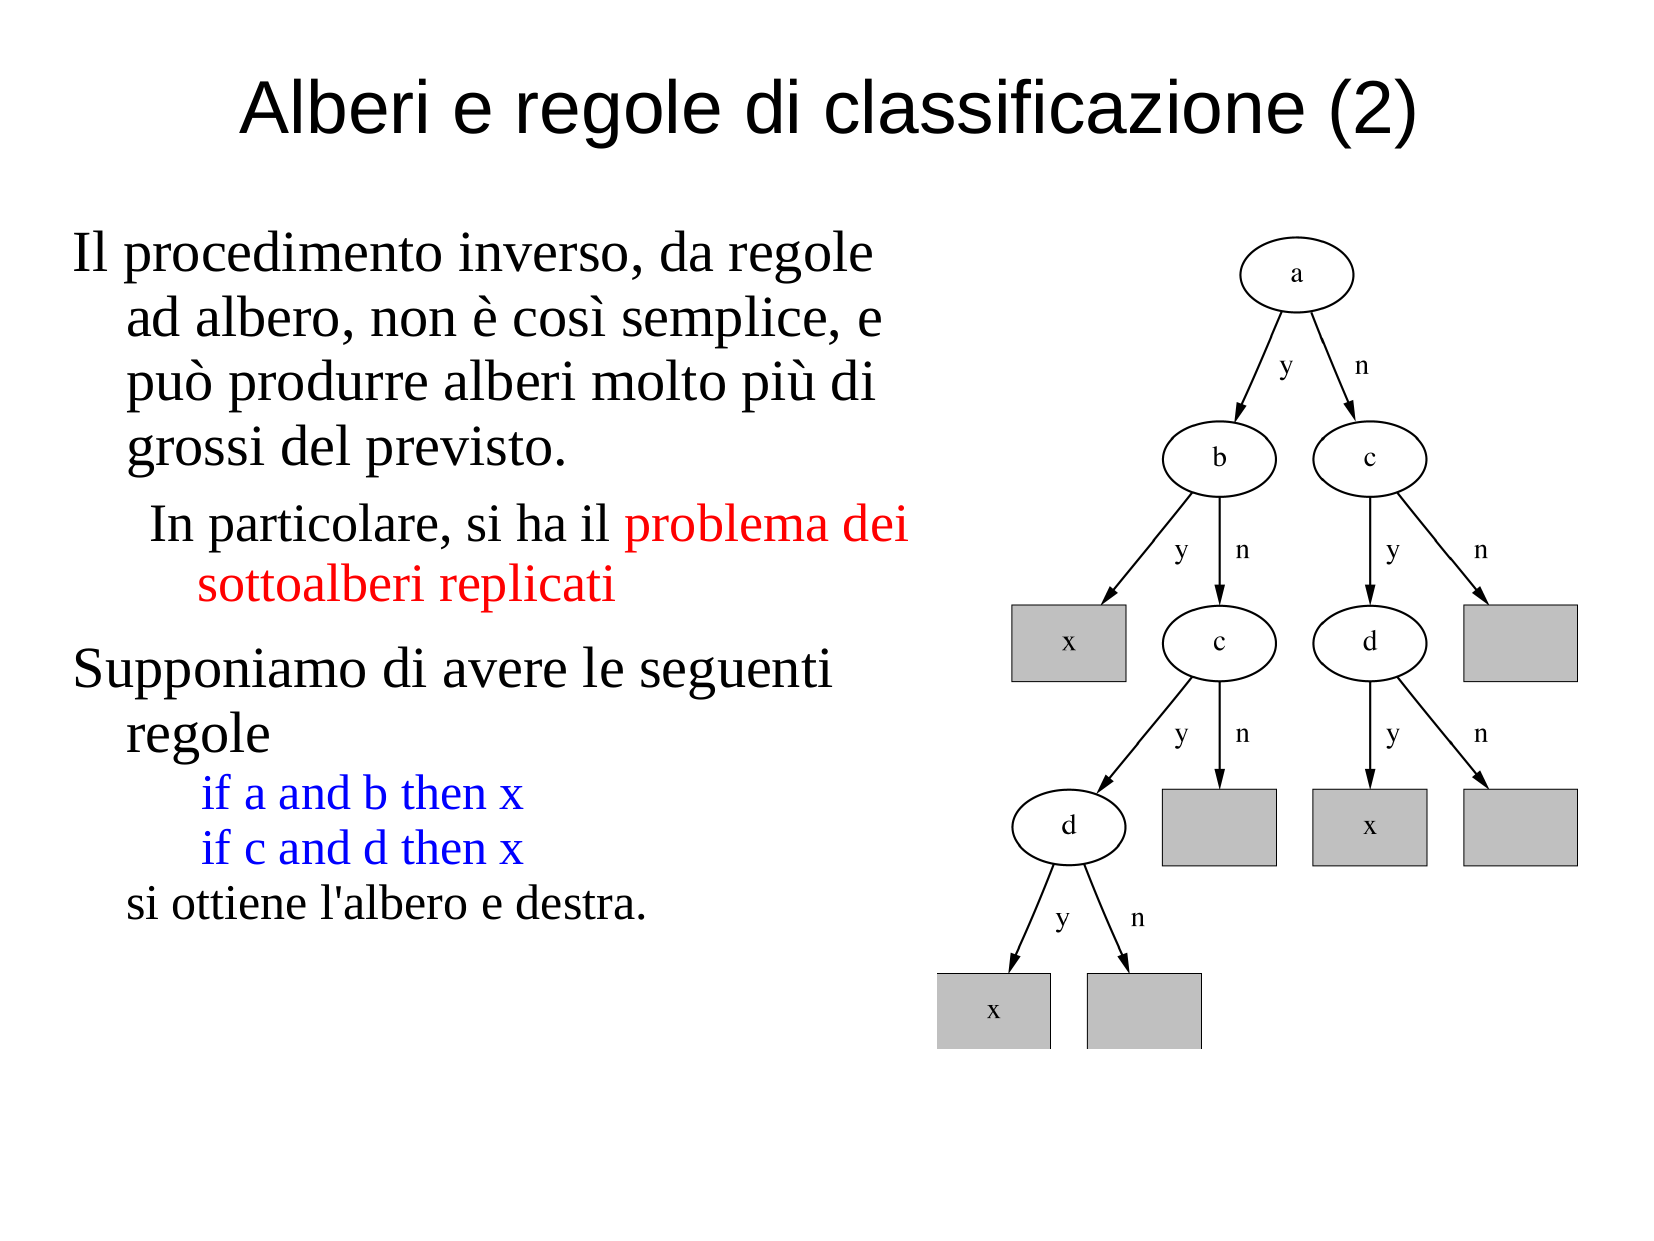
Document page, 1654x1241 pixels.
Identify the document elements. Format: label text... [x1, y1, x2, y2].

picture [937, 235, 1579, 1049]
title Alberi e regole di classificazione (2) [52, 42, 1608, 173]
list Il procedimento inverso, da regole ad albero, non è così semplice, e può produrre alberi molto più di grossi del previsto. In particolare, si ha il problema dei sottoalberi replicati Supponiamo di avere le seguenti regole if a and b then x if c and d then x si ottiene l'albero e destra. [55, 219, 919, 1179]
